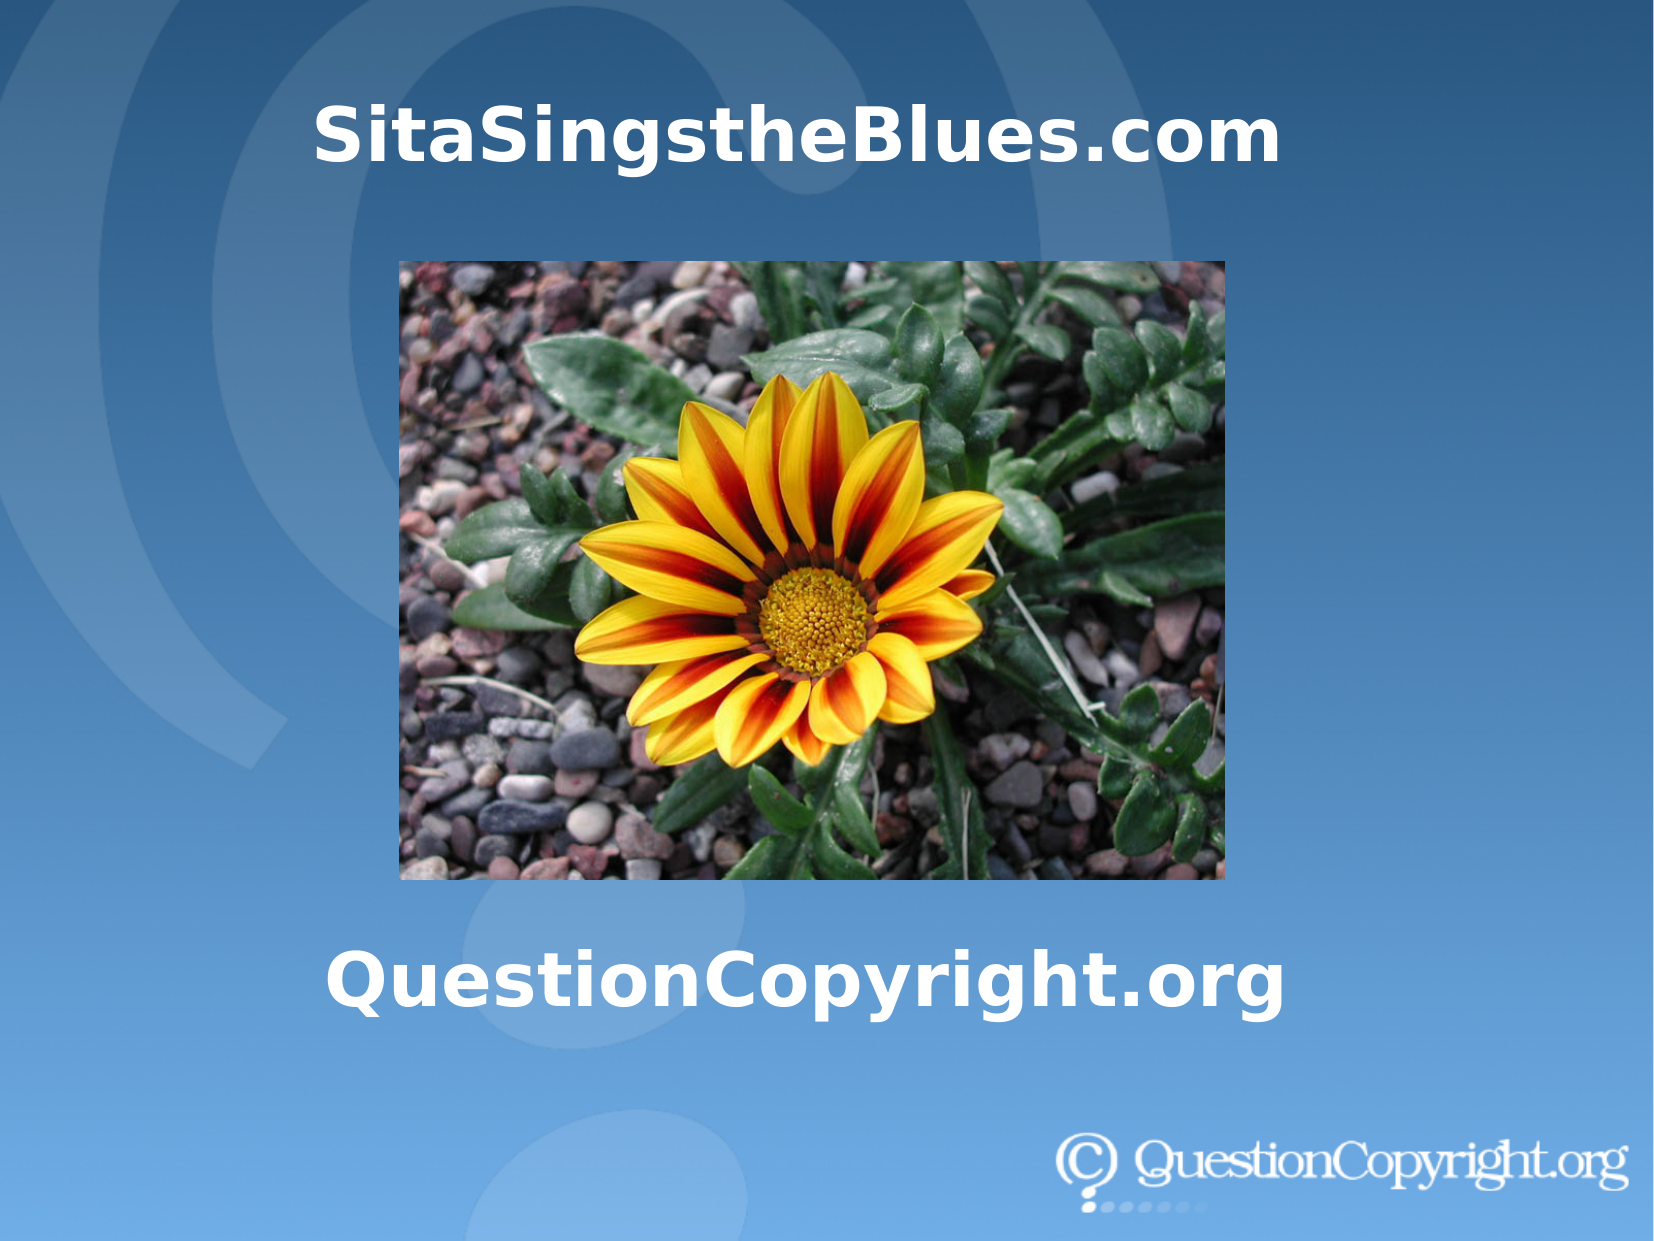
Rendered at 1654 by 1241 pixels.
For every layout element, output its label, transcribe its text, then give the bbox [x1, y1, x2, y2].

text_box QuestionCopyright.org [309, 929, 1305, 1033]
text_box SitaSingstheBlues.com [297, 84, 1300, 187]
picture [0, 0, 1654, 1241]
